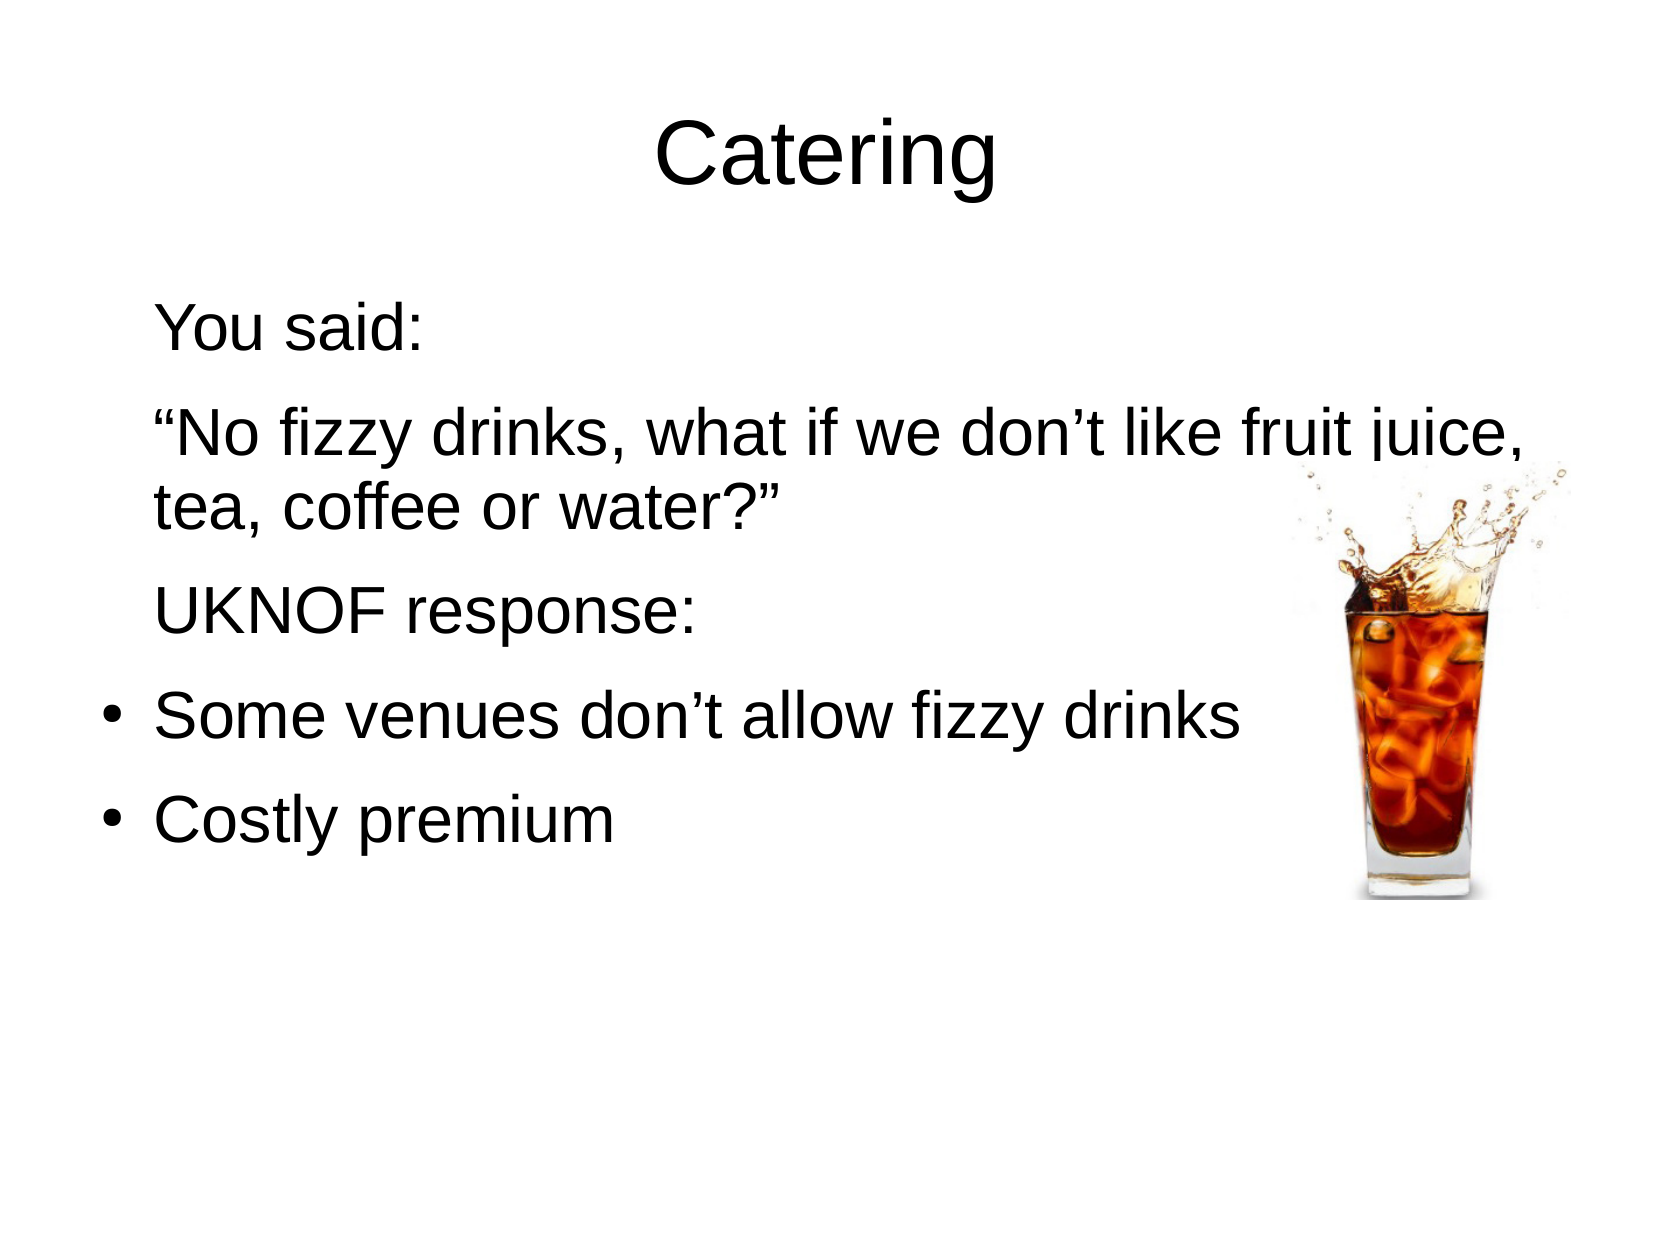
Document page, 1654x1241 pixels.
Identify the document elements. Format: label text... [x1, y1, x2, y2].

title Catering [82, 49, 1571, 257]
picture [1270, 461, 1571, 901]
list You said: “No fizzy drinks, what if we don’t like fruit juice, tea, coffee or water?” UKNOF response: Some venues don’t allow fizzy drinks Costly premium [82, 290, 1571, 1010]
